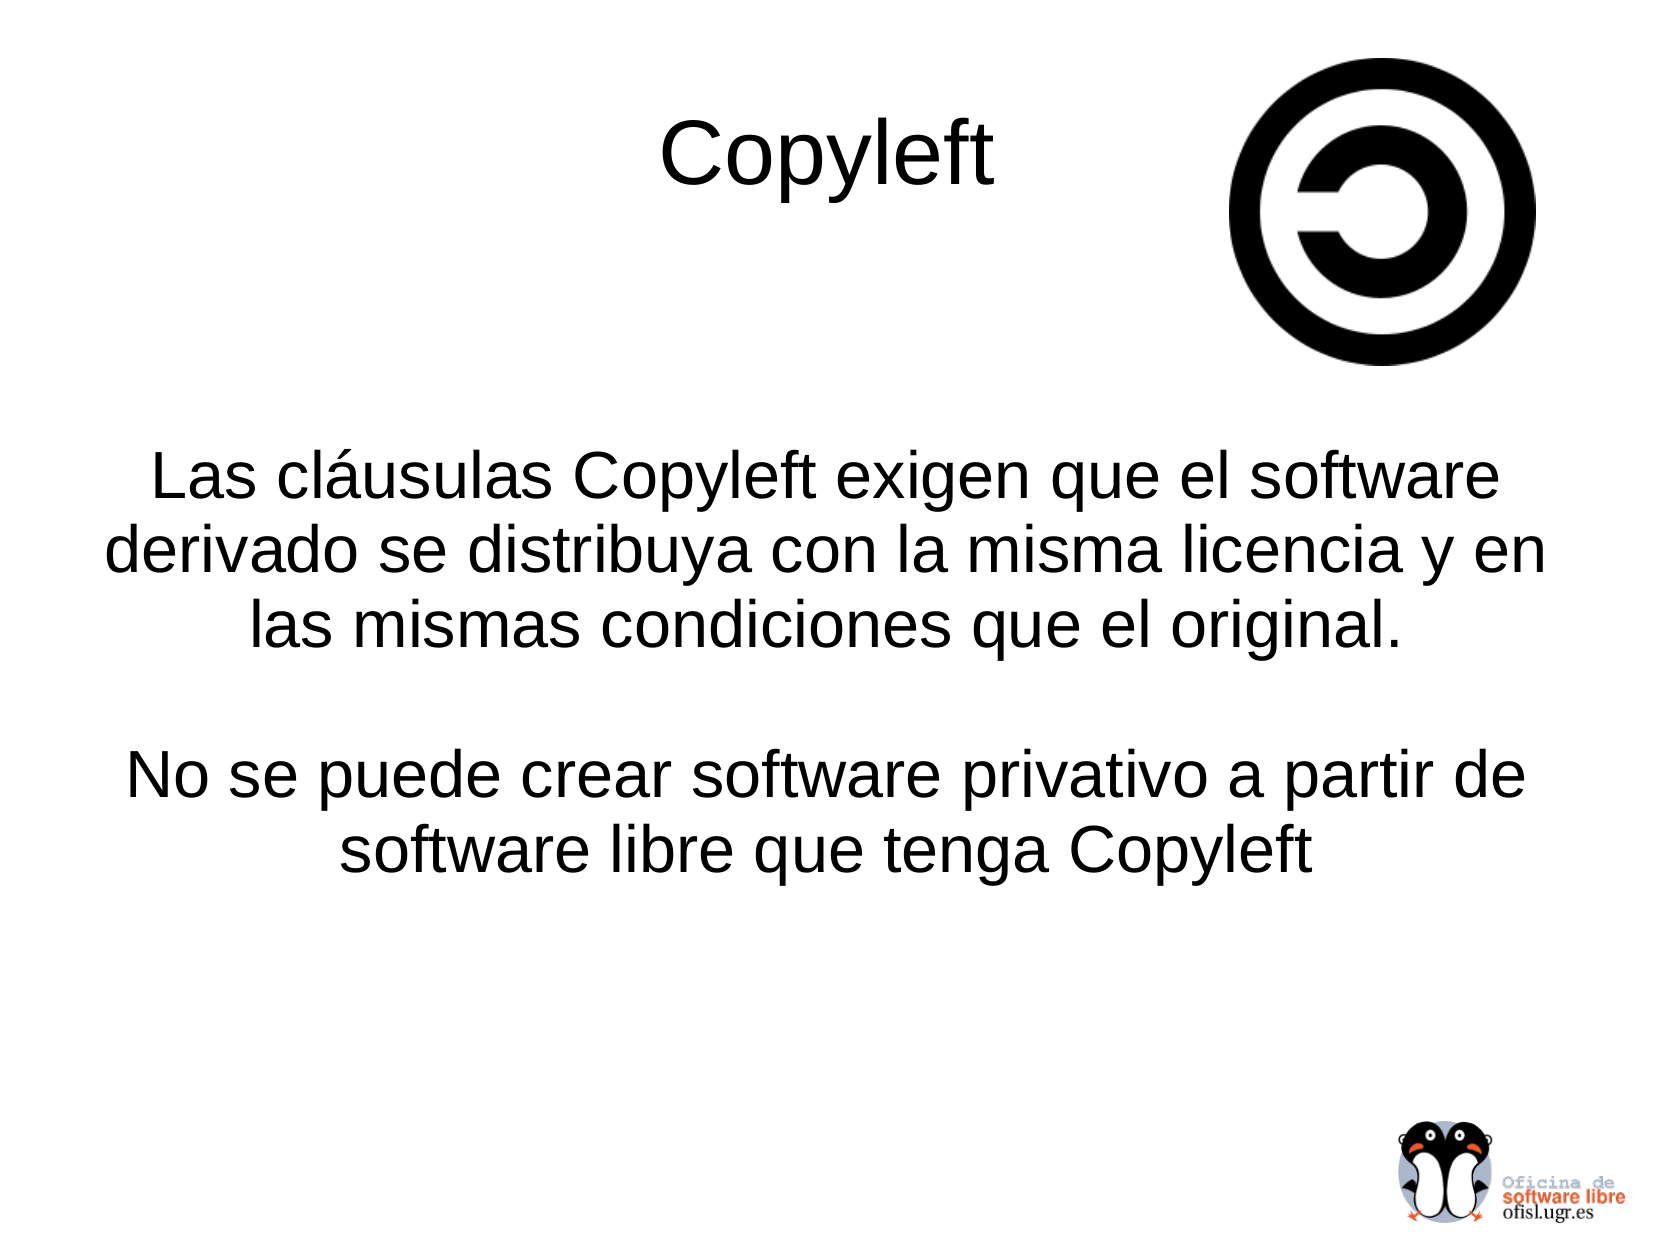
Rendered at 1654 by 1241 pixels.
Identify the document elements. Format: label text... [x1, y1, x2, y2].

picture [1229, 58, 1536, 366]
title Copyleft [82, 56, 1571, 250]
subtitle Las cláusulas Copyleft exigen que el software derivado se distribuya con la misma licencia y en las mismas condiciones que el original. No se puede crear software privativo a partir de software libre que tenga Copyleft [82, 297, 1571, 1102]
picture [1398, 1121, 1625, 1223]
